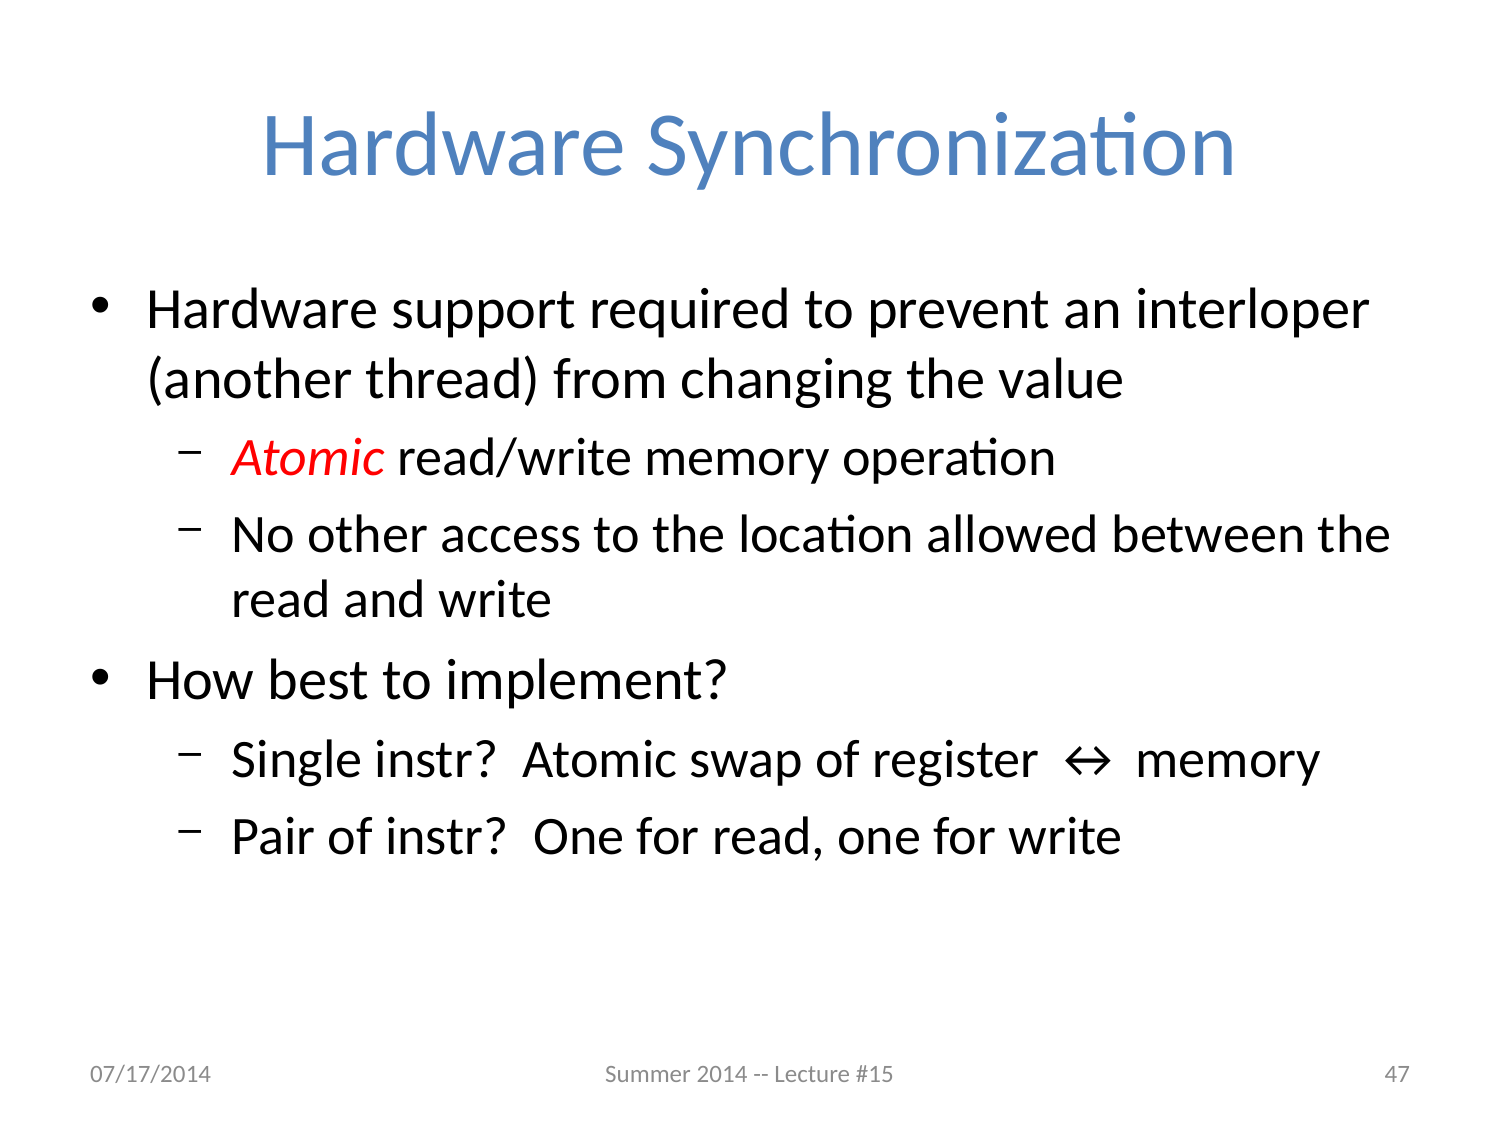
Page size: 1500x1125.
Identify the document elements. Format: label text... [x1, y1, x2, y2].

footer Summer 2014 -- Lecture #15 [512, 1042, 988, 1103]
list Hardware support required to prevent an interloper (another thread) from changing the value Atomic read/write memory operation No other access to the location allowed between the read and write How best to implement? Single instr? Atomic swap of register ↔ memory Pair of instr? One for read, one for write [75, 262, 1425, 1073]
slide_number 07/17/2014 [75, 1042, 425, 1103]
slide_number <number> [1074, 1042, 1425, 1103]
title Hardware Synchronization [75, 45, 1425, 233]
